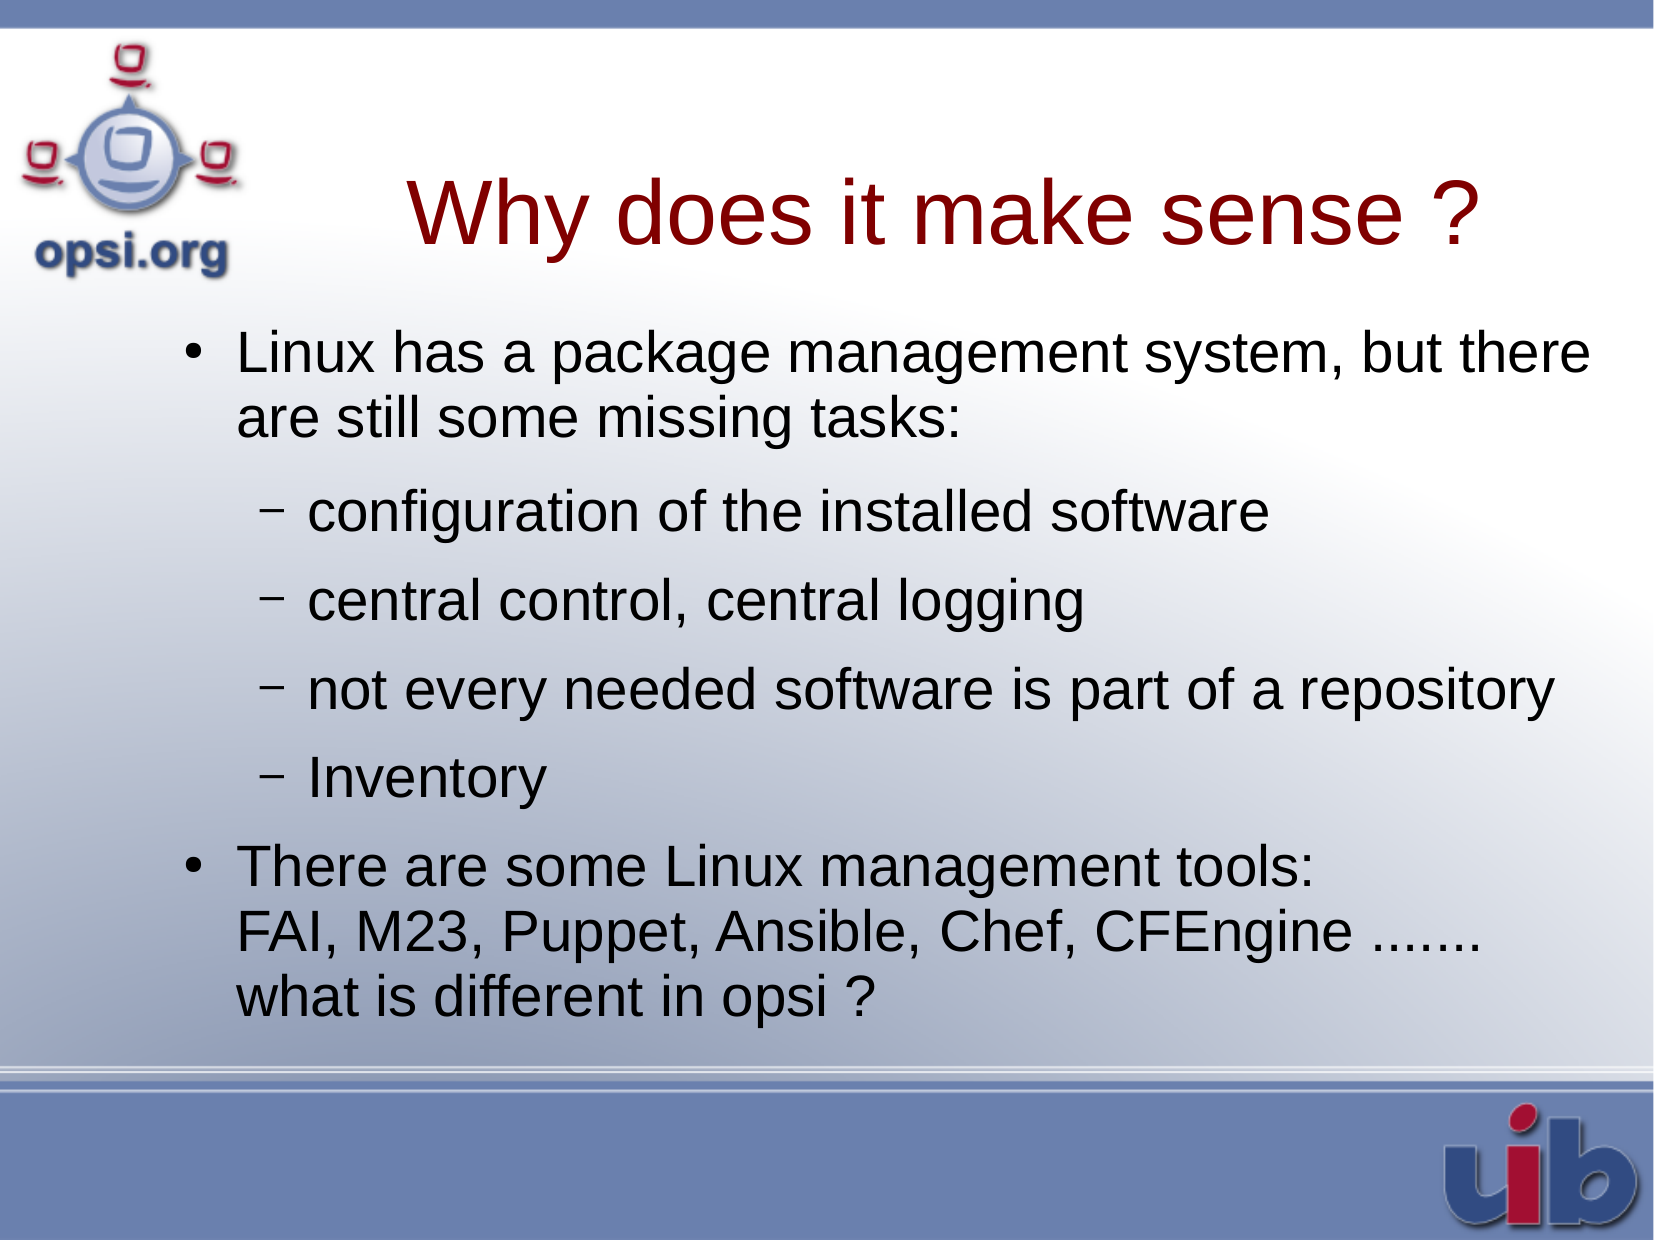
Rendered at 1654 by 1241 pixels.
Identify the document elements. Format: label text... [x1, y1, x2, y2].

picture [0, 0, 1654, 1241]
title Why does it make sense ? [236, 147, 1654, 278]
list Linux has a package management system, but there are still some missing tasks: configuration of the installed software central control, central logging not every needed software is part of a repository Inventory There are some Linux management tools: FAI, M23, Puppet, Ansible, Chef, CFEngine ....... what is different in opsi ? [165, 319, 1648, 1034]
